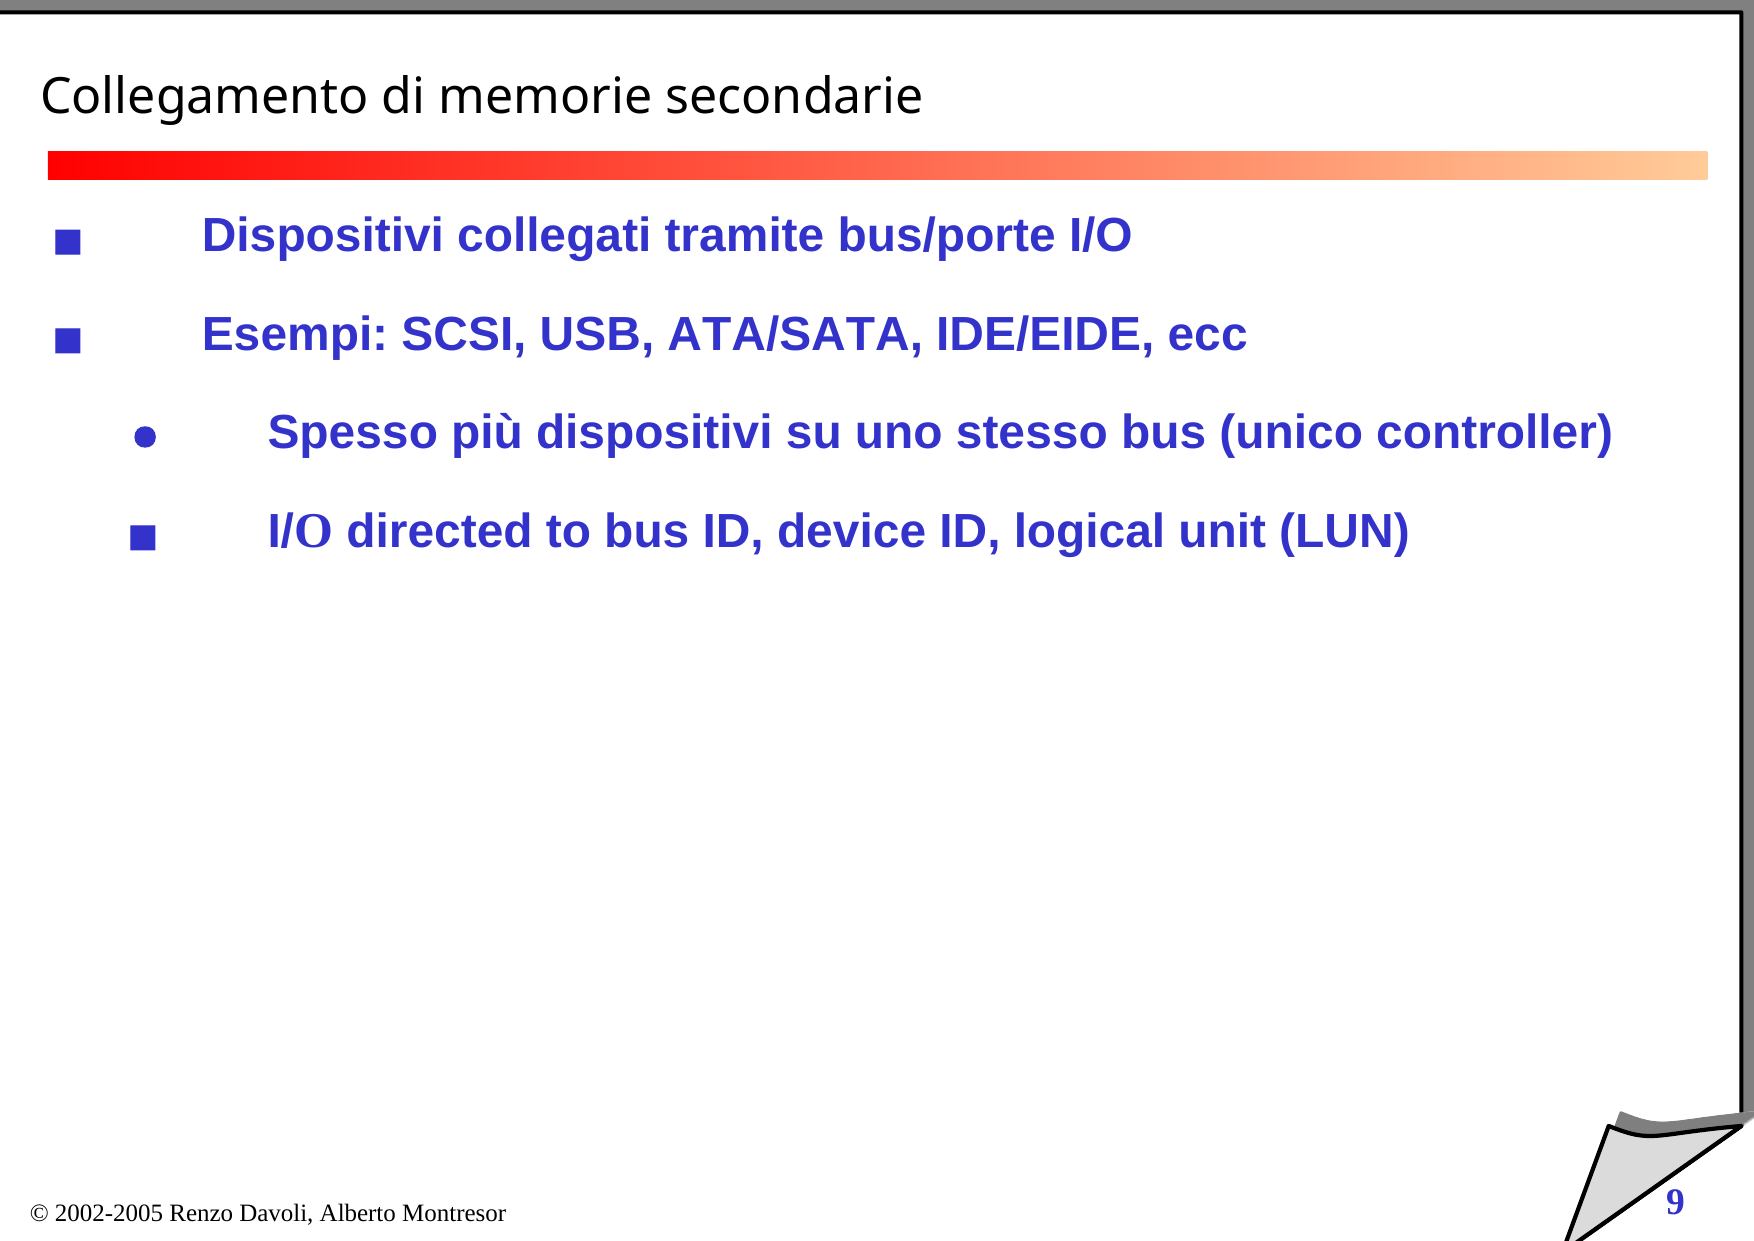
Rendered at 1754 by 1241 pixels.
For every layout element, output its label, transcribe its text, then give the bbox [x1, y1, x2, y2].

list n Dispositivi collegati tramite bus/porte I/O n Esempi: SCSI, USB, ATA/SATA, IDE/EIDE, ecc l Spesso più dispositivi su uno stesso bus (unico controller) n I/O directed to bus ID, device ID, logical unit (LUN) [58, 206, 1696, 815]
title Collegamento di memorie secondarie [40, 49, 1714, 144]
